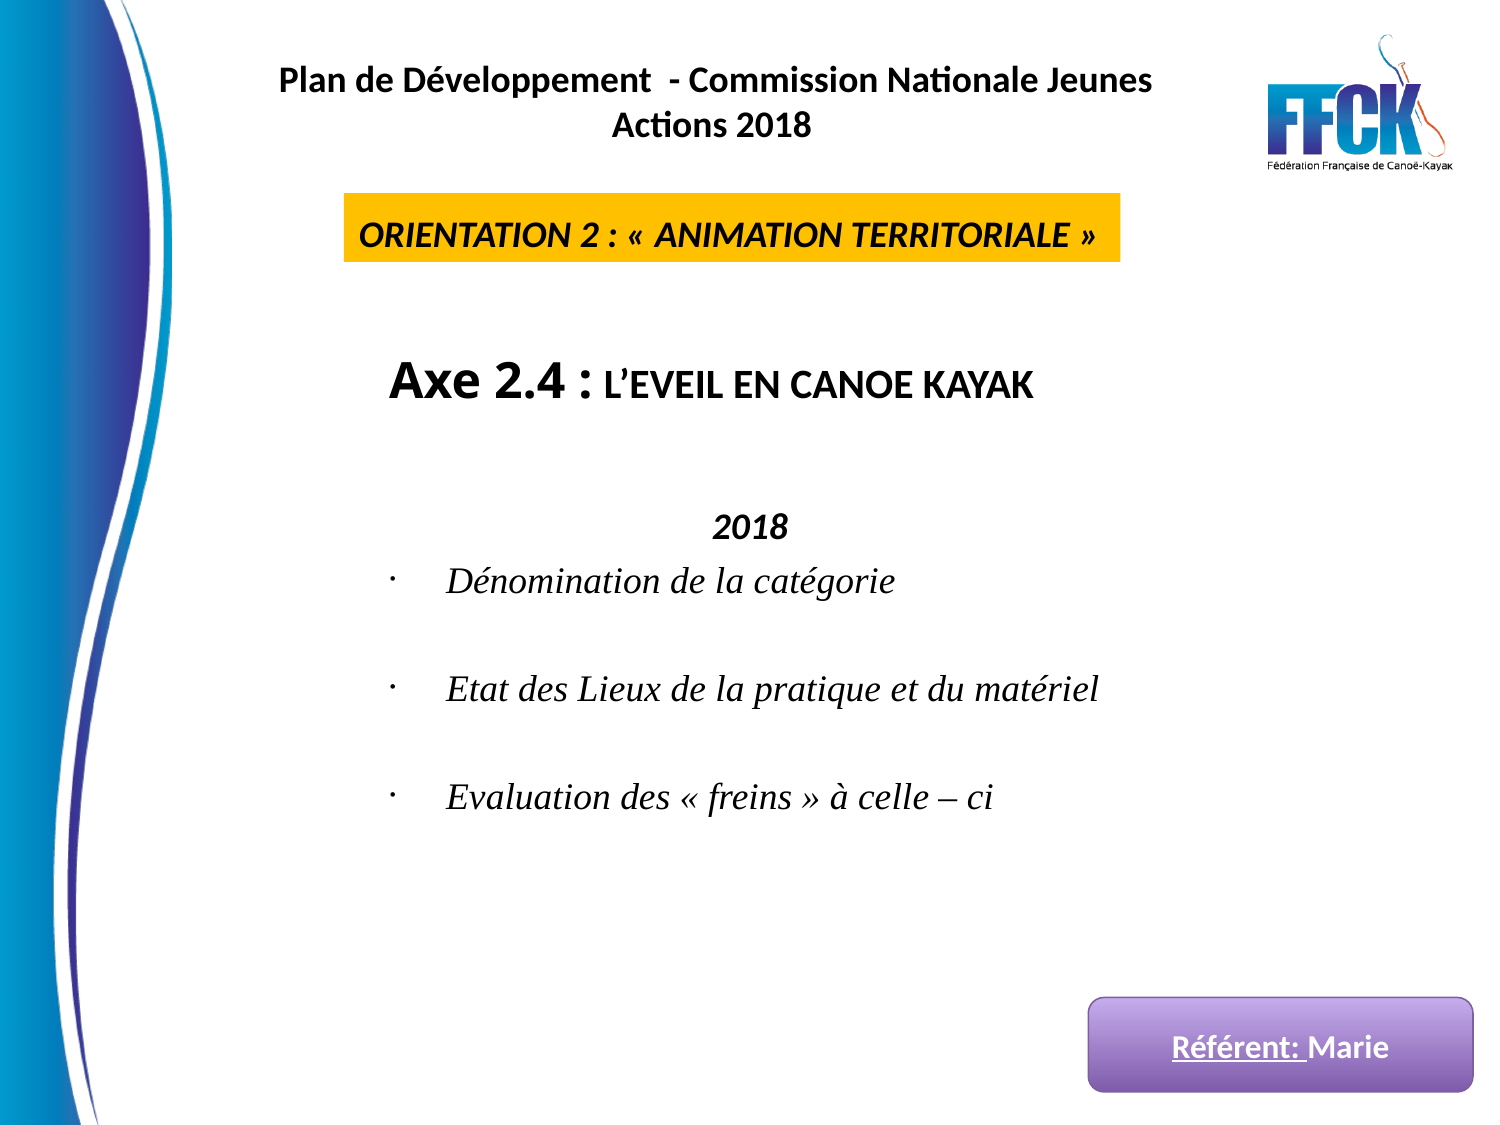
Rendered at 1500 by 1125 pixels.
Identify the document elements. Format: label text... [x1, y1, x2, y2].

text_box Référent: Marie [1088, 997, 1474, 1092]
text_box Axe 2.4 : L’EVEIL EN CANOE KAYAK [213, 332, 1220, 417]
text_box 2018 Dénomination de la catégorie Etat des Lieux de la pratique et du matériel Evaluation des « freins » à celle – ci [374, 485, 1125, 825]
picture [1256, 27, 1464, 178]
text_box Plan de Développement - Commission Nationale Jeunes Actions 2018 [200, 47, 1232, 153]
text_box ORIENTATION 2 : « ANIMATION TERRITORIALE » [343, 193, 1121, 262]
picture [54, 0, 172, 1125]
